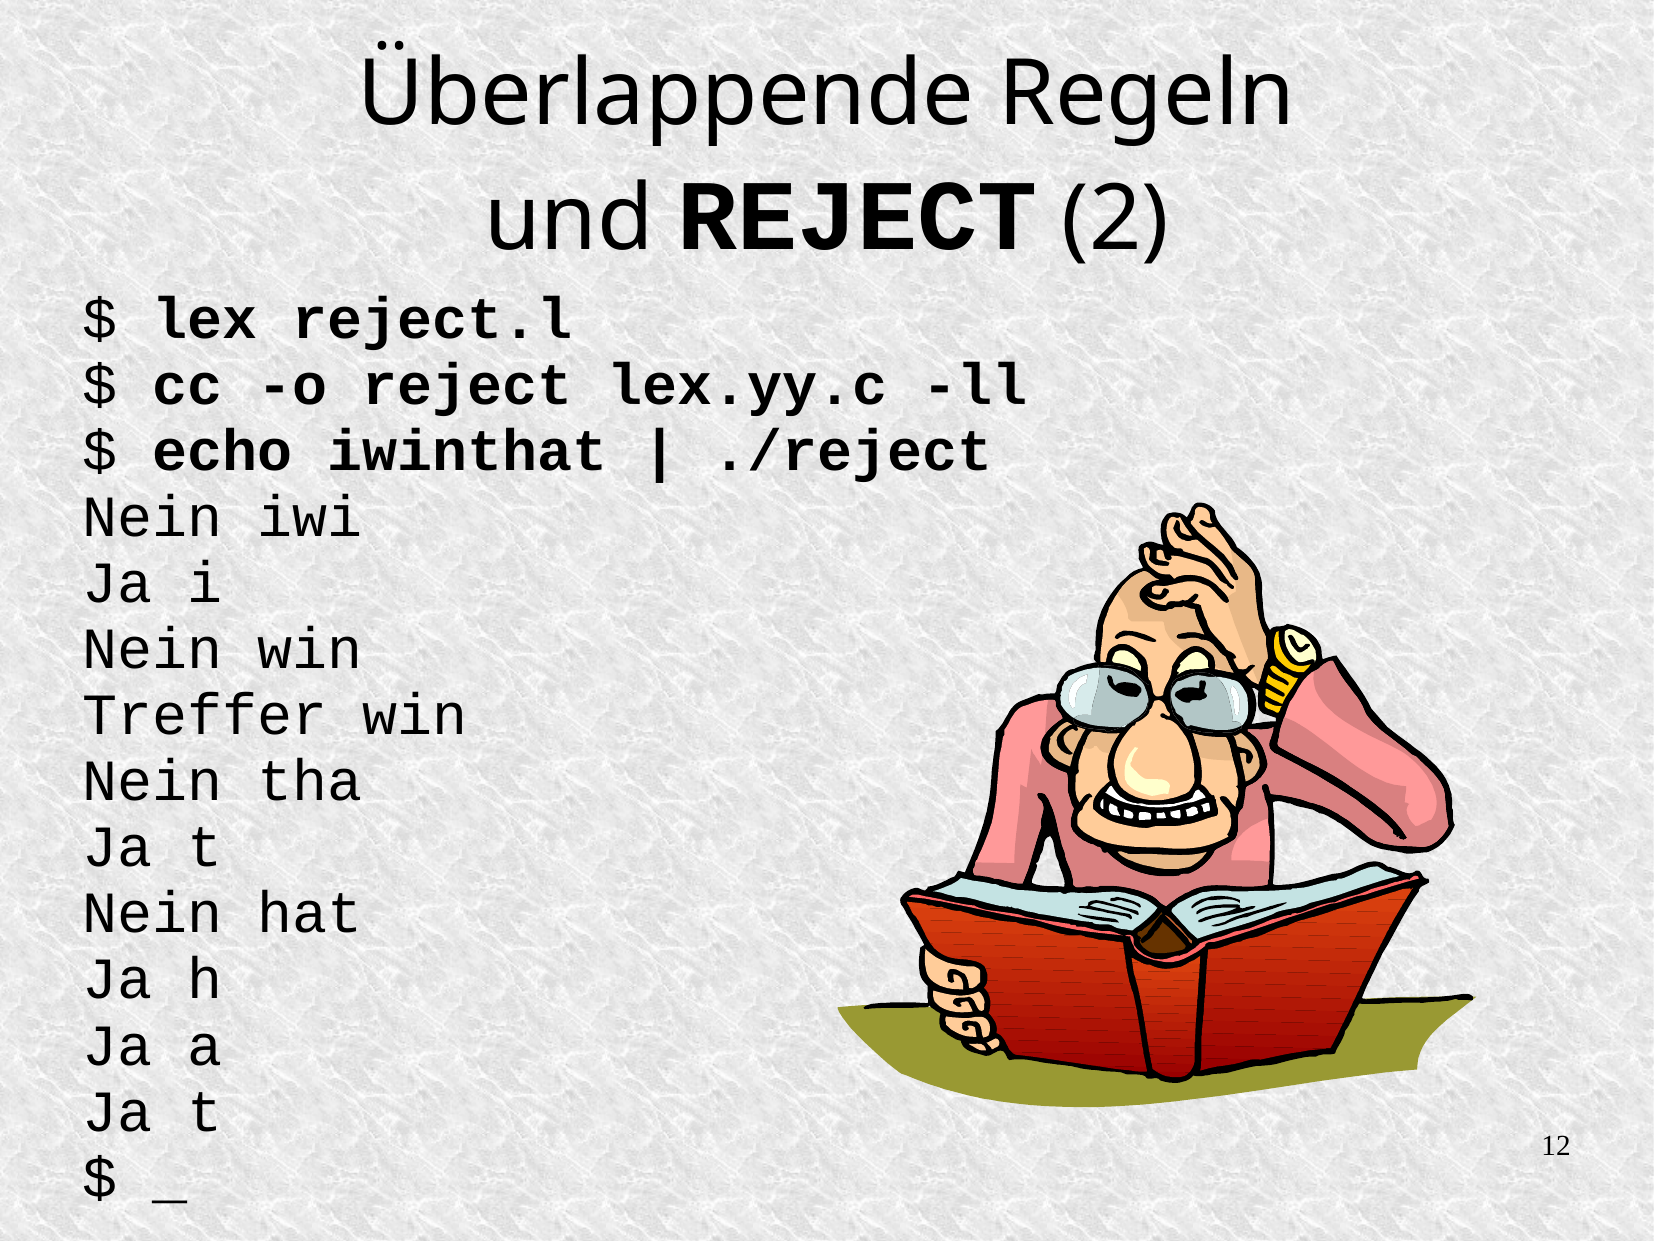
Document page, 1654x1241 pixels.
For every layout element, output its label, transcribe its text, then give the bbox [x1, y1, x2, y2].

picture [0, 0, 1654, 1241]
title Überlappende Regeln und REJECT (2) [82, 42, 1571, 264]
subtitle $ lex reject.l $ cc -o reject lex.yy.c -ll $ echo iwinthat | ./reject Nein iwi Ja i Nein win Treffer win Nein tha Ja t Nein hat Ja h Ja a Ja t $ _ [82, 290, 1571, 1181]
